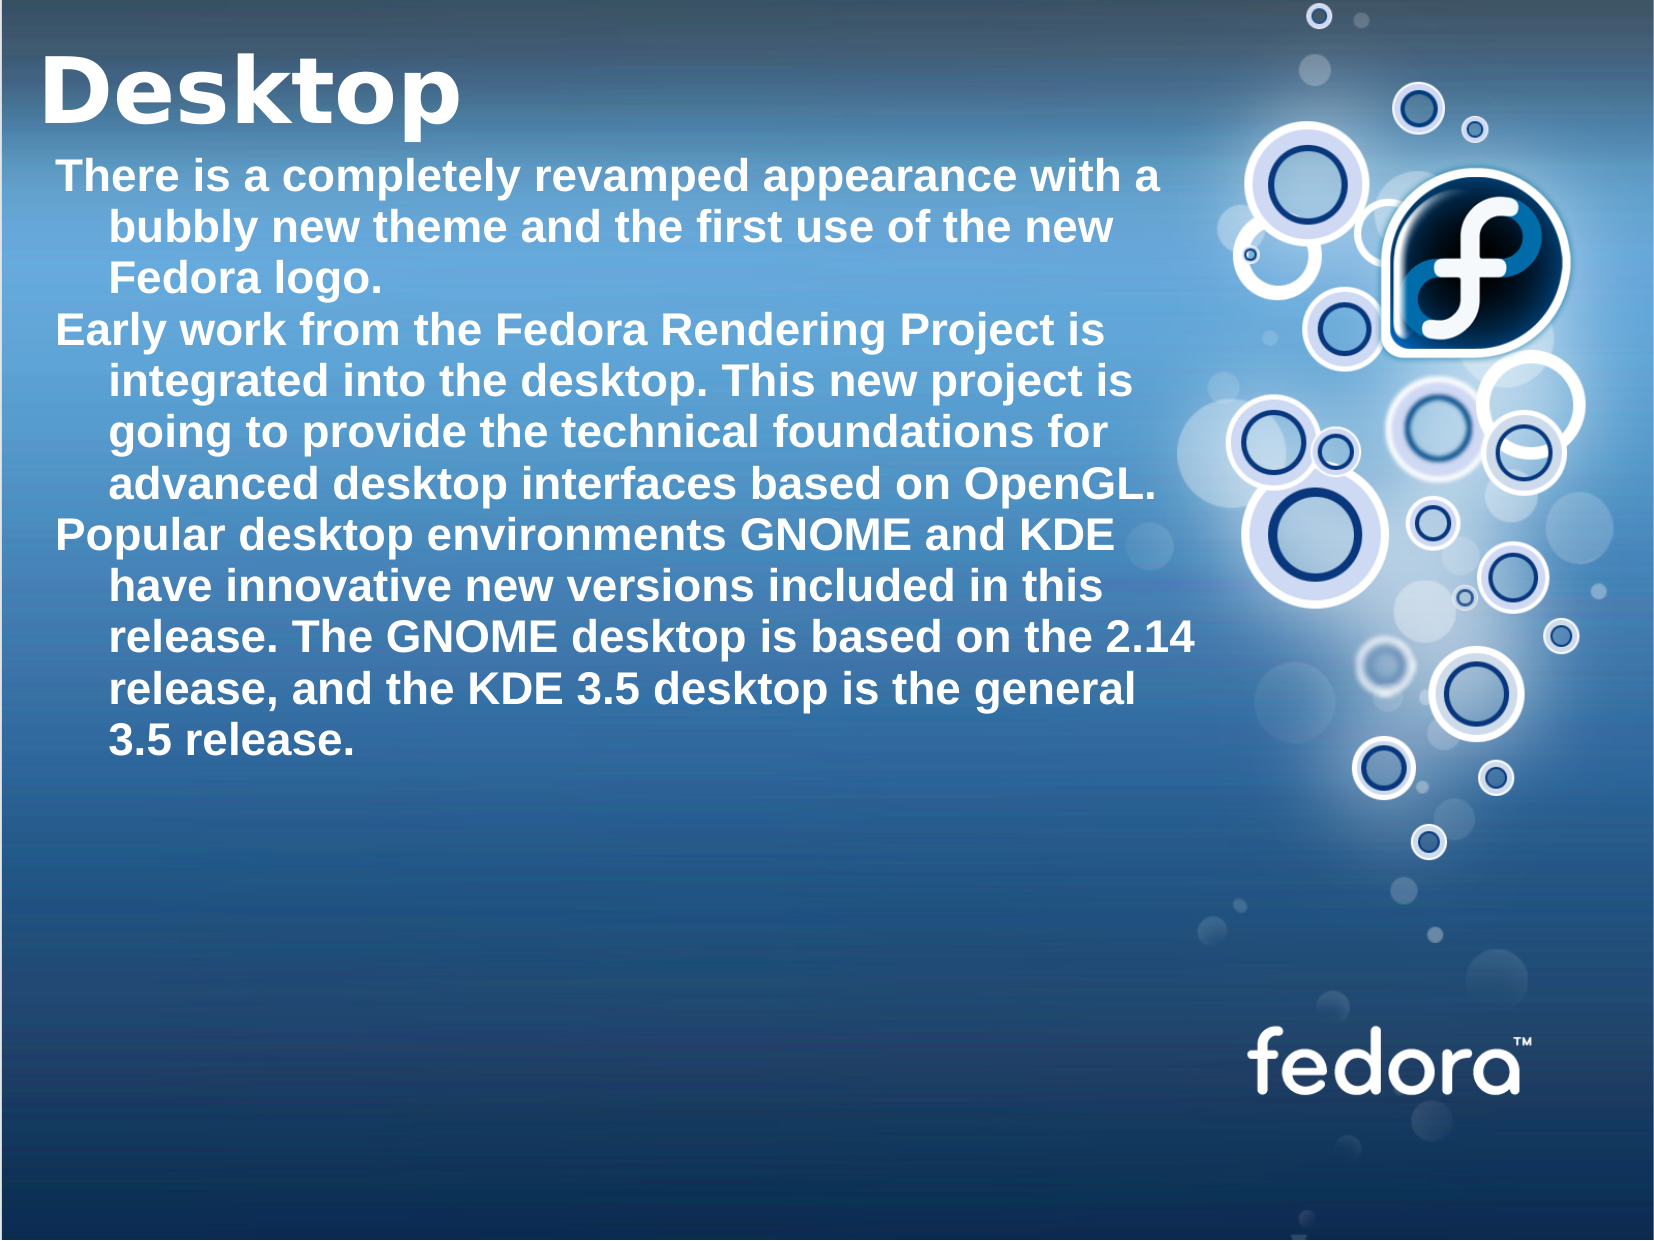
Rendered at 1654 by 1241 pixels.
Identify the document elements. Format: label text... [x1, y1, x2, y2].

picture [1, 0, 1654, 1240]
title Desktop [37, 33, 1565, 151]
list There is a completely revamped appearance with a bubbly new theme and the first use of the new Fedora logo. Early work from the Fedora Rendering Project is integrated into the desktop. This new project is going to provide the technical foundations for advanced desktop interfaces based on OpenGL. Popular desktop environments GNOME and KDE have innovative new versions included in this release. The GNOME desktop is based on the 2.14 release, and the KDE 3.5 desktop is the general 3.5 release. [37, 150, 1201, 1201]
